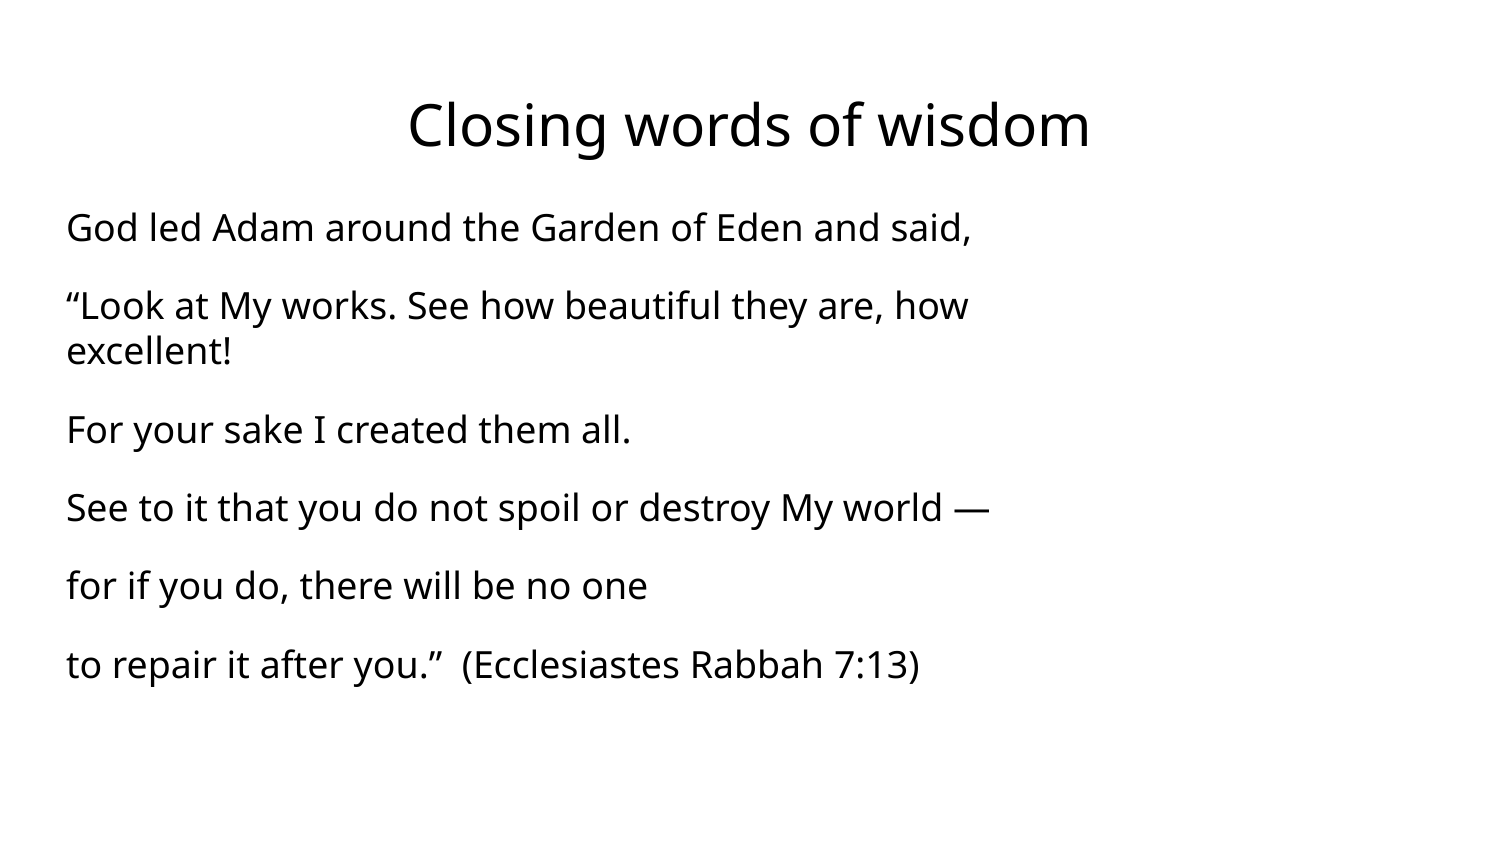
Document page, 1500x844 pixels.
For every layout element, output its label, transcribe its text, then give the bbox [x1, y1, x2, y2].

title Closing words of wisdom [51, 72, 1449, 167]
list God led Adam around the Garden of Eden and said, “Look at My works. See how beautiful they are, how excellent! For your sake I created them all. See to it that you do not spoil or destroy My world — for if you do, there will be no one to repair it after you.” (Ecclesiastes Rabbah 7:13) [51, 189, 1116, 750]
